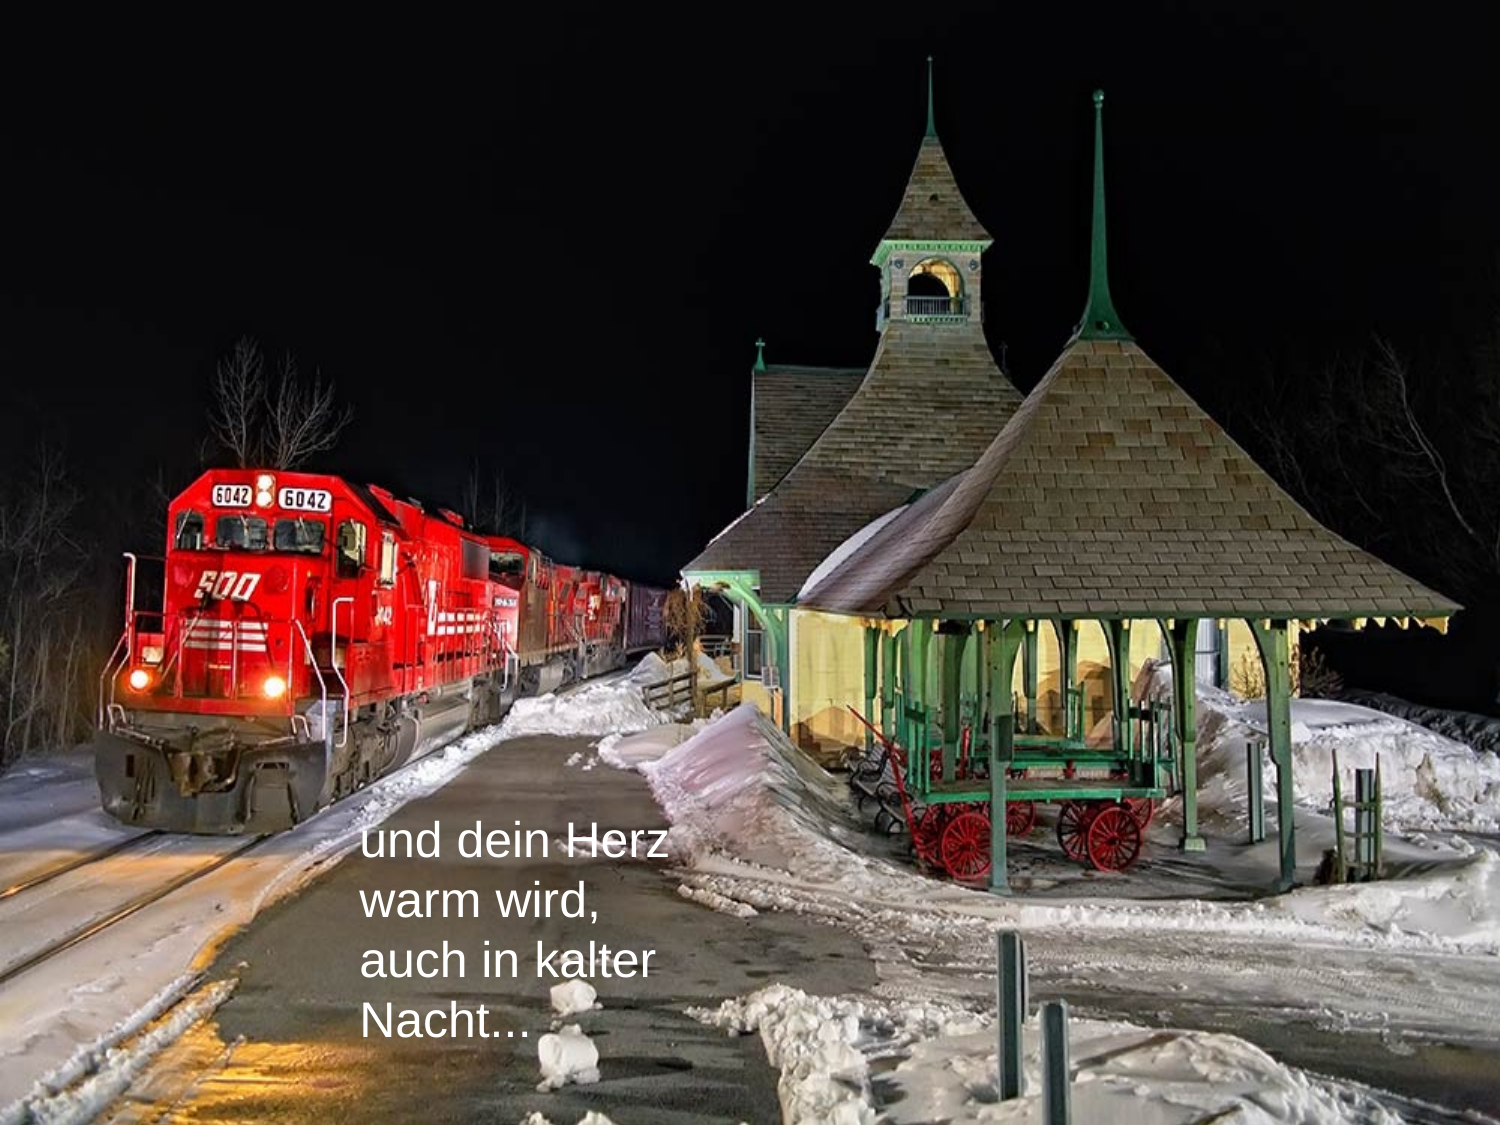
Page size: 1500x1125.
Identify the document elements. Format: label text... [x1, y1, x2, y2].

text_box und dein Herz warm wird, auch in kalter Nacht... [344, 799, 713, 1056]
picture [0, 0, 1500, 1125]
